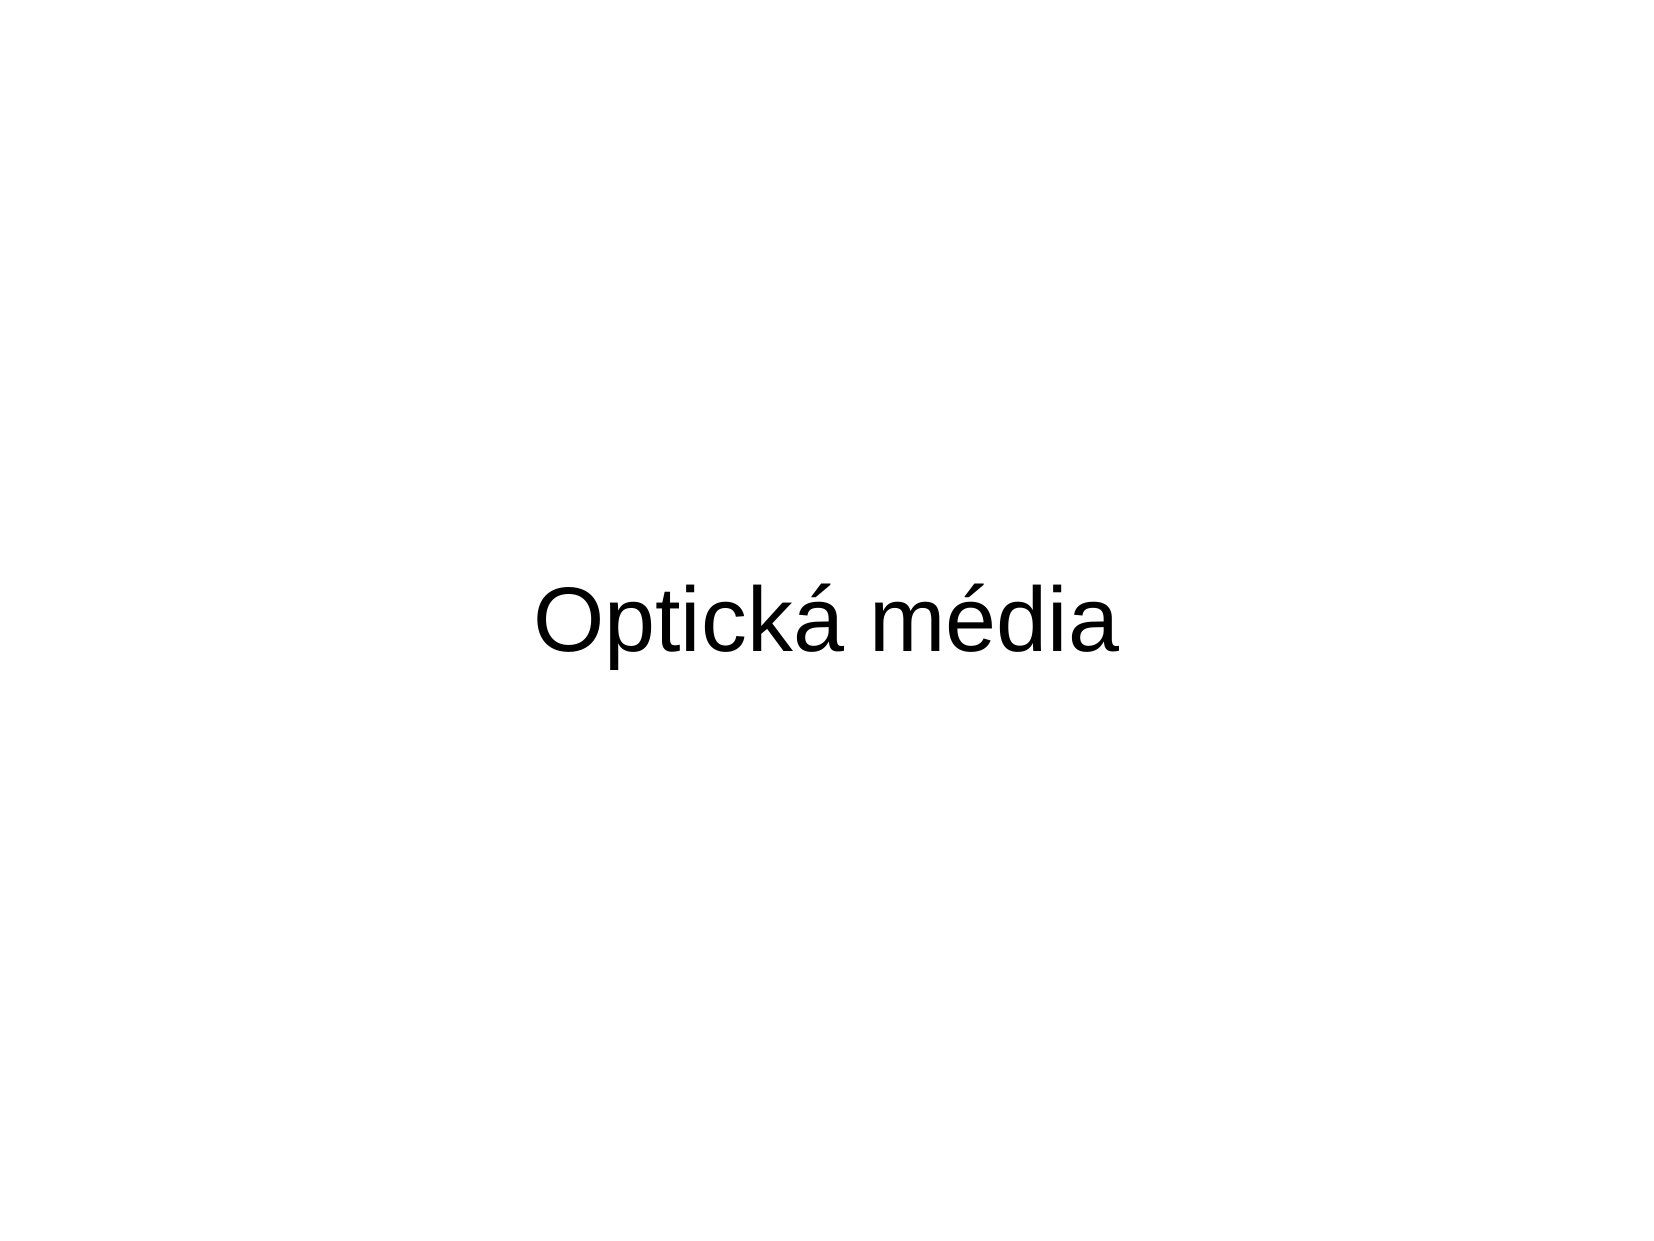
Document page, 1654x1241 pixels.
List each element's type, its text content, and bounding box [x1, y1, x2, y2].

title Optická média [82, 523, 1571, 717]
